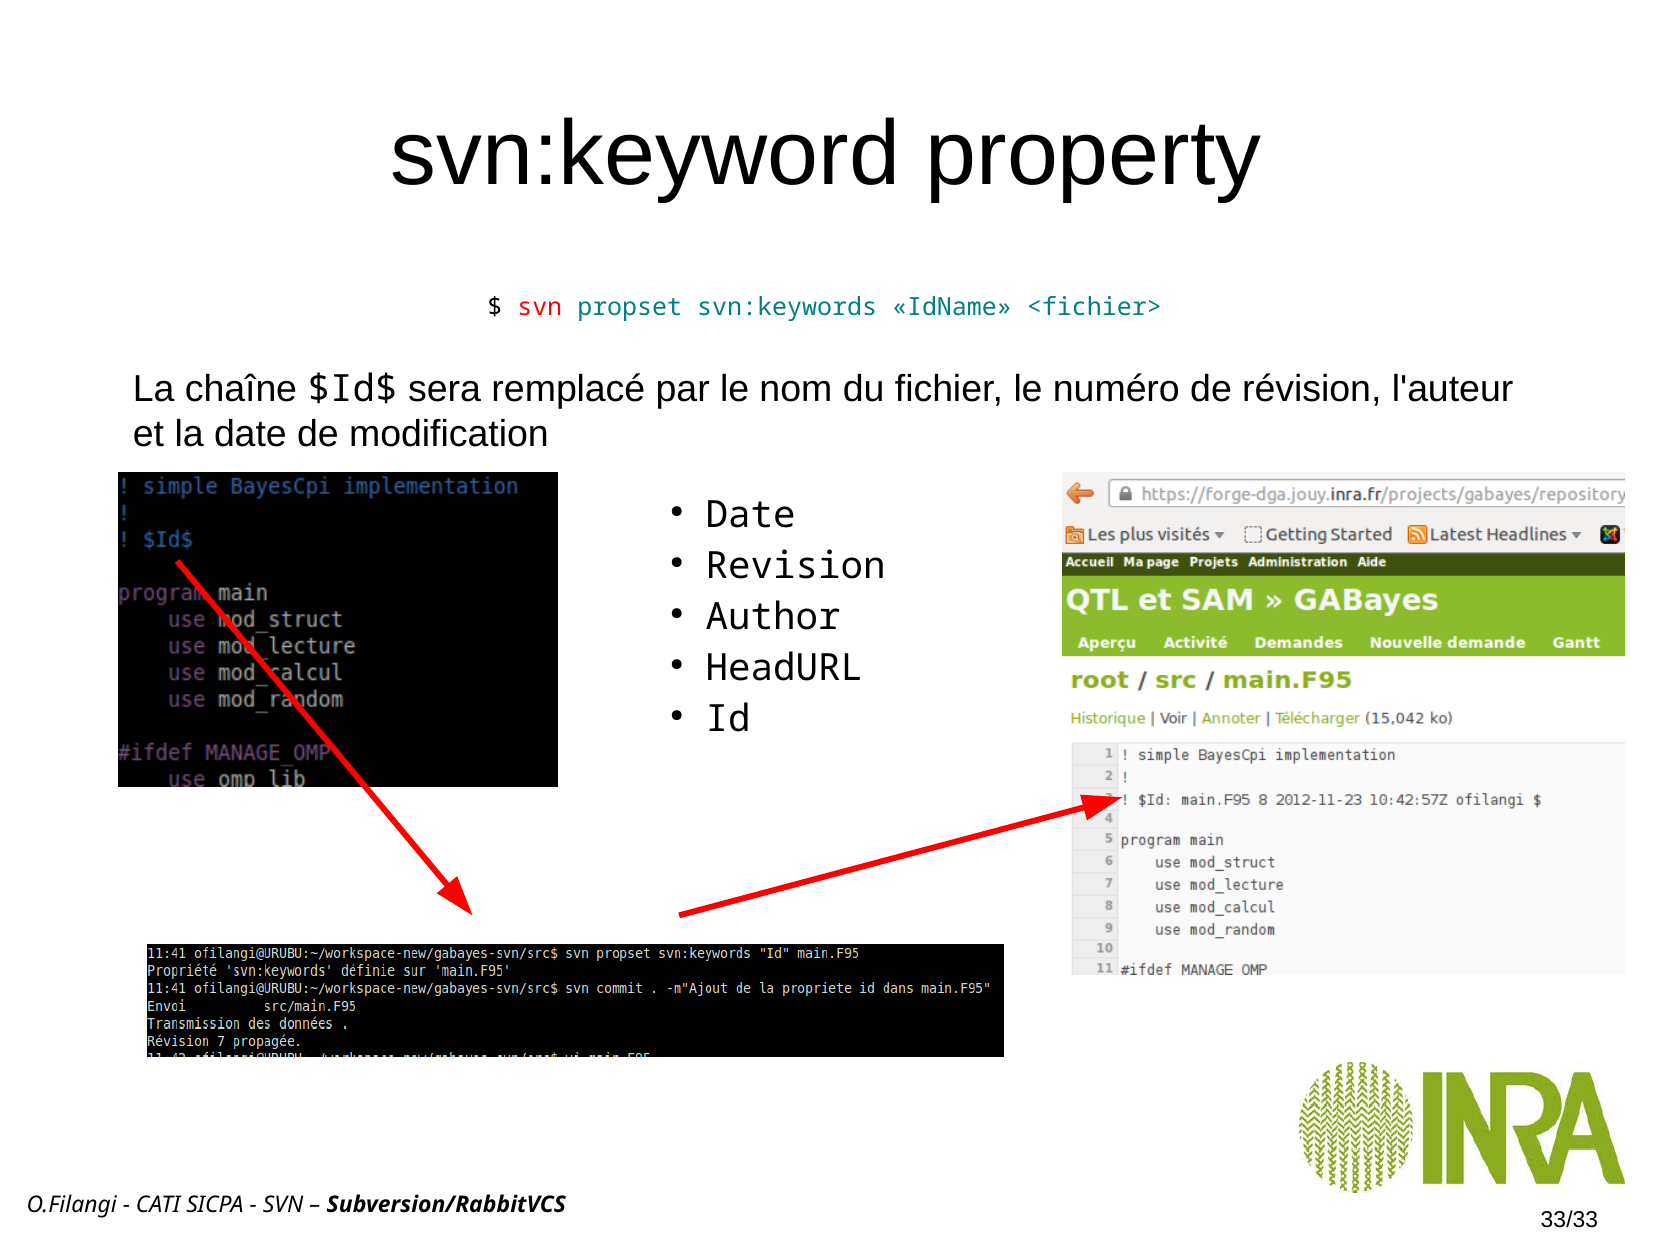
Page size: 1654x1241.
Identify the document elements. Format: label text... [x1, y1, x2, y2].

text_box O.Filangi - CATI SICPA - SVN – Subversion/RabbitVCS [5, 1181, 611, 1227]
picture [1299, 1062, 1625, 1193]
picture [147, 944, 1004, 1057]
text_box Date Revision Author HeadURL Id [620, 480, 901, 709]
text_box La chaîne $Id$ sera remplacé par le nom du fichier, le numéro de révision, l'auteur et la date de modification [118, 354, 1565, 443]
text_box $ svn propset svn:keywords «IdName» <fichier> [472, 280, 1178, 325]
title svn:keyword property [82, 49, 1571, 257]
text_box 23/34 [1525, 1199, 1654, 1241]
picture [1062, 472, 1625, 975]
picture [118, 472, 558, 787]
